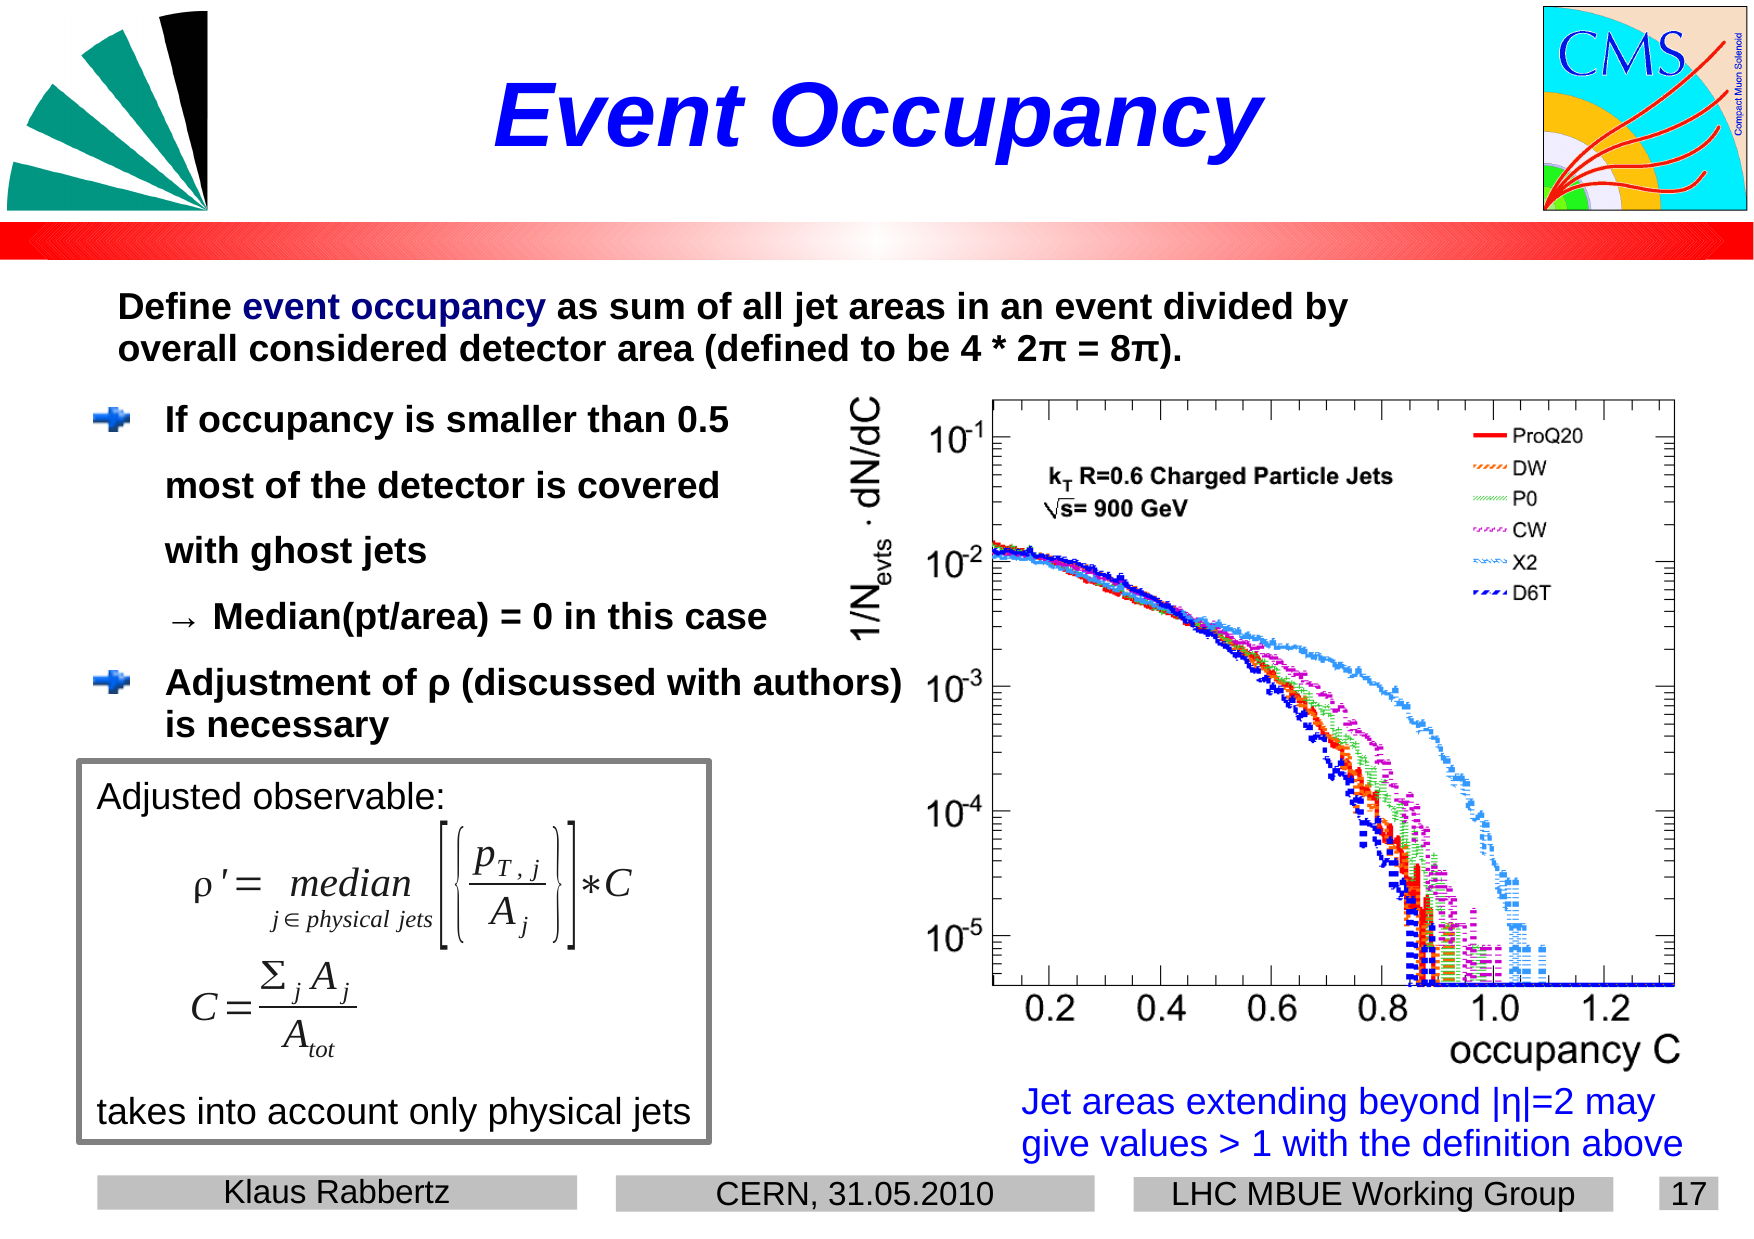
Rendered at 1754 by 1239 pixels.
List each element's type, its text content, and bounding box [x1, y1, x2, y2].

title Event Occupancy [220, 27, 1536, 202]
picture [7, 11, 208, 213]
picture [837, 316, 1700, 1153]
chart [183, 818, 638, 1063]
list Define event occupancy as sum of all jet areas in an event divided by overall considered detector area (defined to be 4 * 2π = 8π). If occupancy is smaller than 0.5 most of the detector is covered with ghost jets → Median(pt/area) = 0 in this case Adjustment of ρ (discussed with authors) is necessary [34, 285, 1406, 1013]
text_box Adjusted observable: takes into account only physical jets [78, 761, 709, 1143]
picture [1542, 5, 1748, 211]
text_box Jet areas extending beyond |η|=2 may give values > 1 with the definition above [1009, 1068, 1696, 1177]
